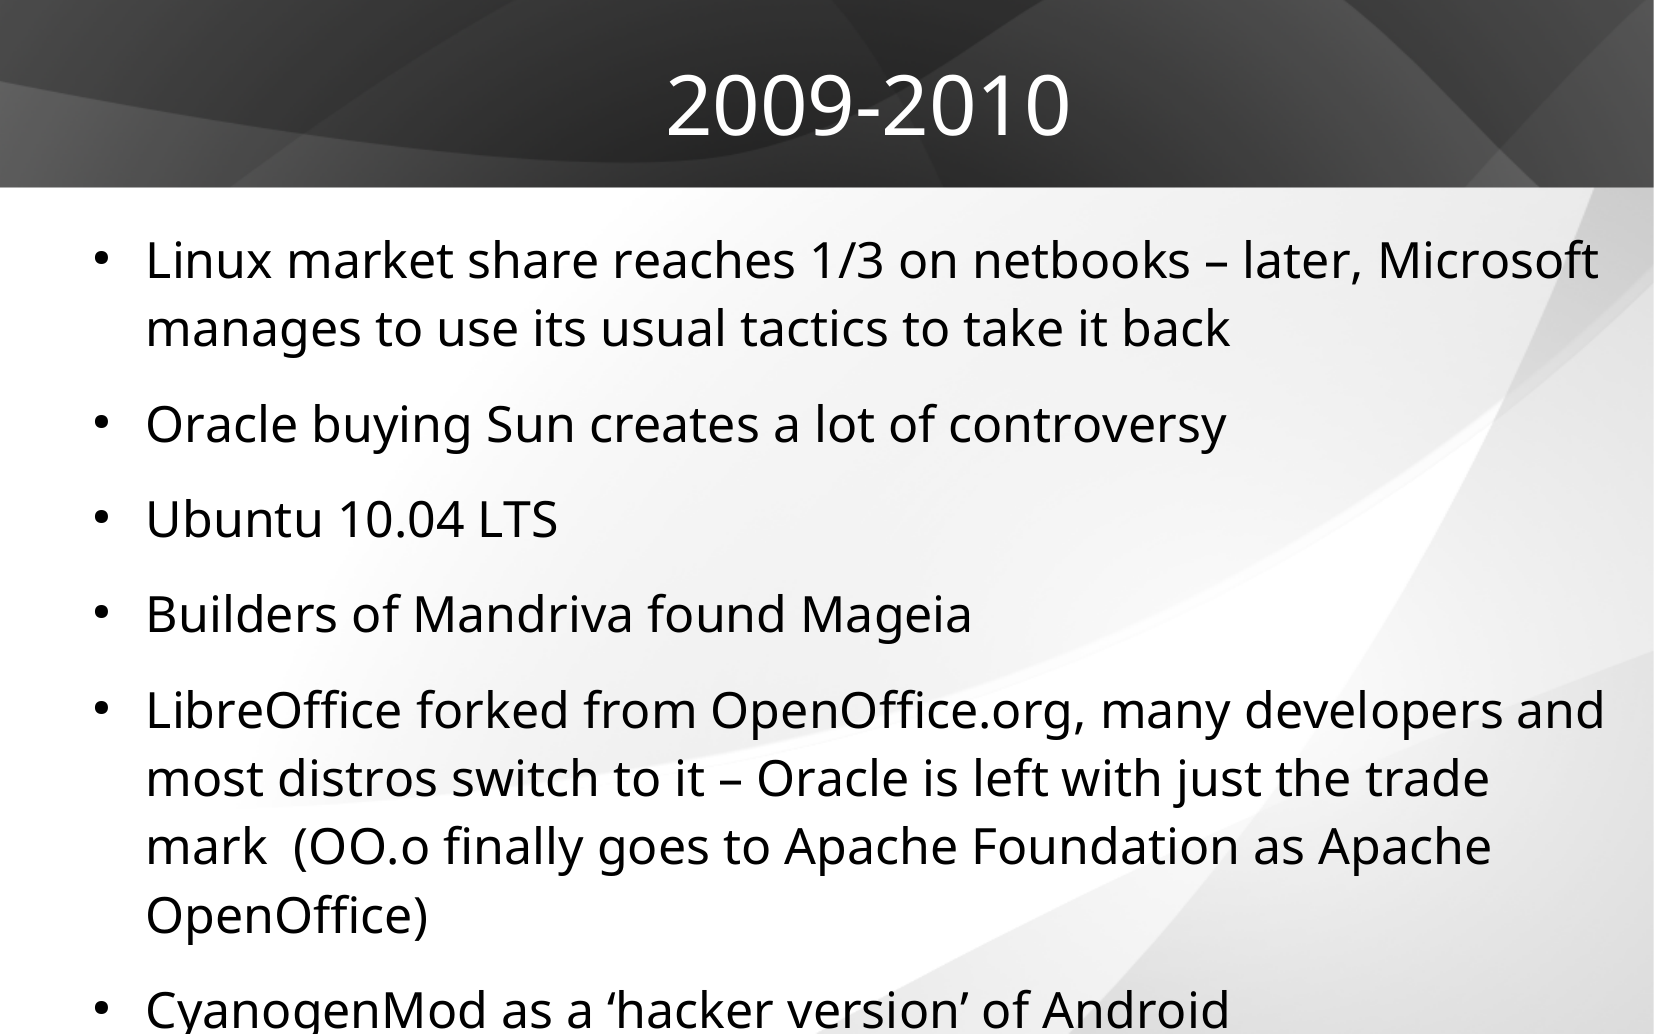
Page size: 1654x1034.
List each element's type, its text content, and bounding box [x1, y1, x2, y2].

picture [0, 0, 1654, 1034]
picture [464, 1013, 479, 1025]
picture [299, 1013, 314, 1025]
picture [508, 1015, 521, 1025]
picture [1112, 1013, 1127, 1025]
picture [1163, 1013, 1179, 1025]
picture [573, 1015, 586, 1025]
picture [400, 1013, 407, 1021]
picture [268, 1013, 284, 1025]
title 2009-2010 [124, 0, 1613, 208]
list Linux market share reaches 1/3 on netbooks – later, Microsoft manages to use its usual tactics to take it back Oracle buying Sun creates a lot of controversy Ubuntu 10.04 LTS Builders of Mandriva found Mageia LibreOffice forked from OpenOffice.org, many developers and most distros switch to it – Oracle is left with just the trade mark (OO.o finally goes to Apache Foundation as Apache OpenOffice) CyanogenMod as a ‘hacker version’ of Android [75, 225, 1613, 1013]
picture [209, 1015, 222, 1025]
picture [906, 1013, 922, 1025]
picture [186, 1013, 193, 1022]
picture [988, 1013, 1004, 1025]
picture [434, 1013, 450, 1025]
picture [190, 1013, 314, 1034]
picture [796, 1013, 803, 1024]
picture [653, 1015, 666, 1025]
picture [1207, 1013, 1222, 1025]
